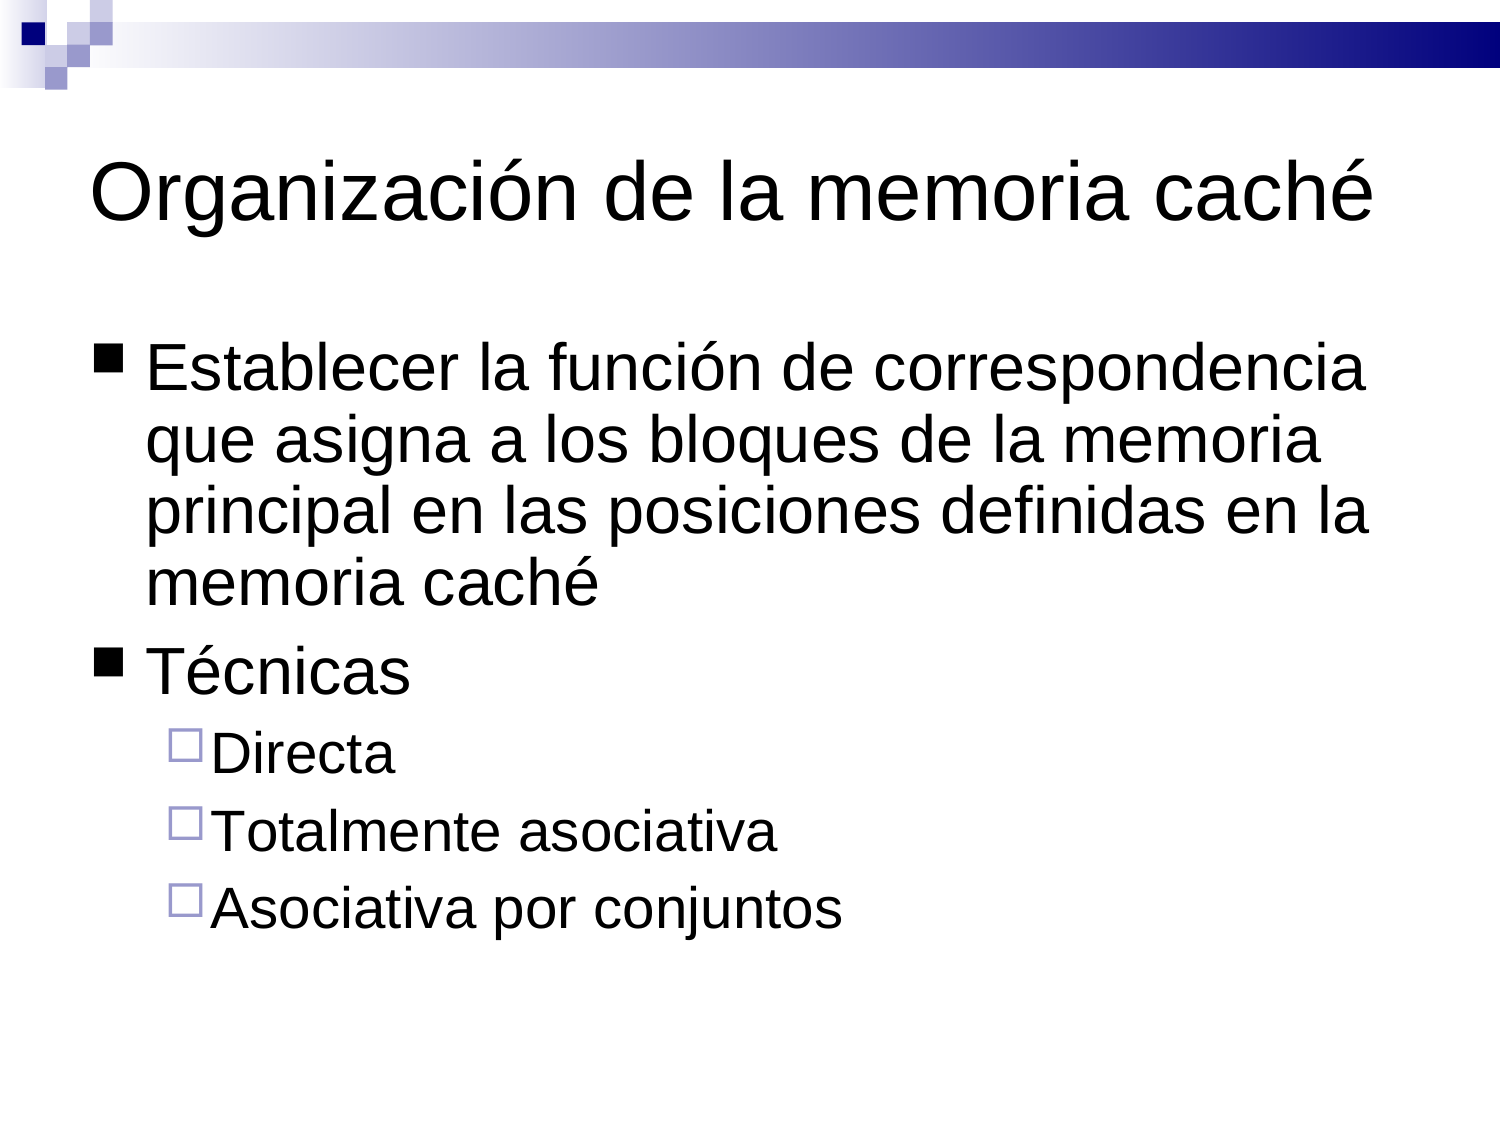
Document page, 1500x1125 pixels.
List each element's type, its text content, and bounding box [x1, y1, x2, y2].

list Establecer la función de correspondencia que asigna a los bloques de la memoria principal en las posiciones definidas en la memoria caché Técnicas Directa Totalmente asociativa Asociativa por conjuntos [75, 324, 1426, 963]
title Organización de la memoria caché [75, 75, 1426, 301]
